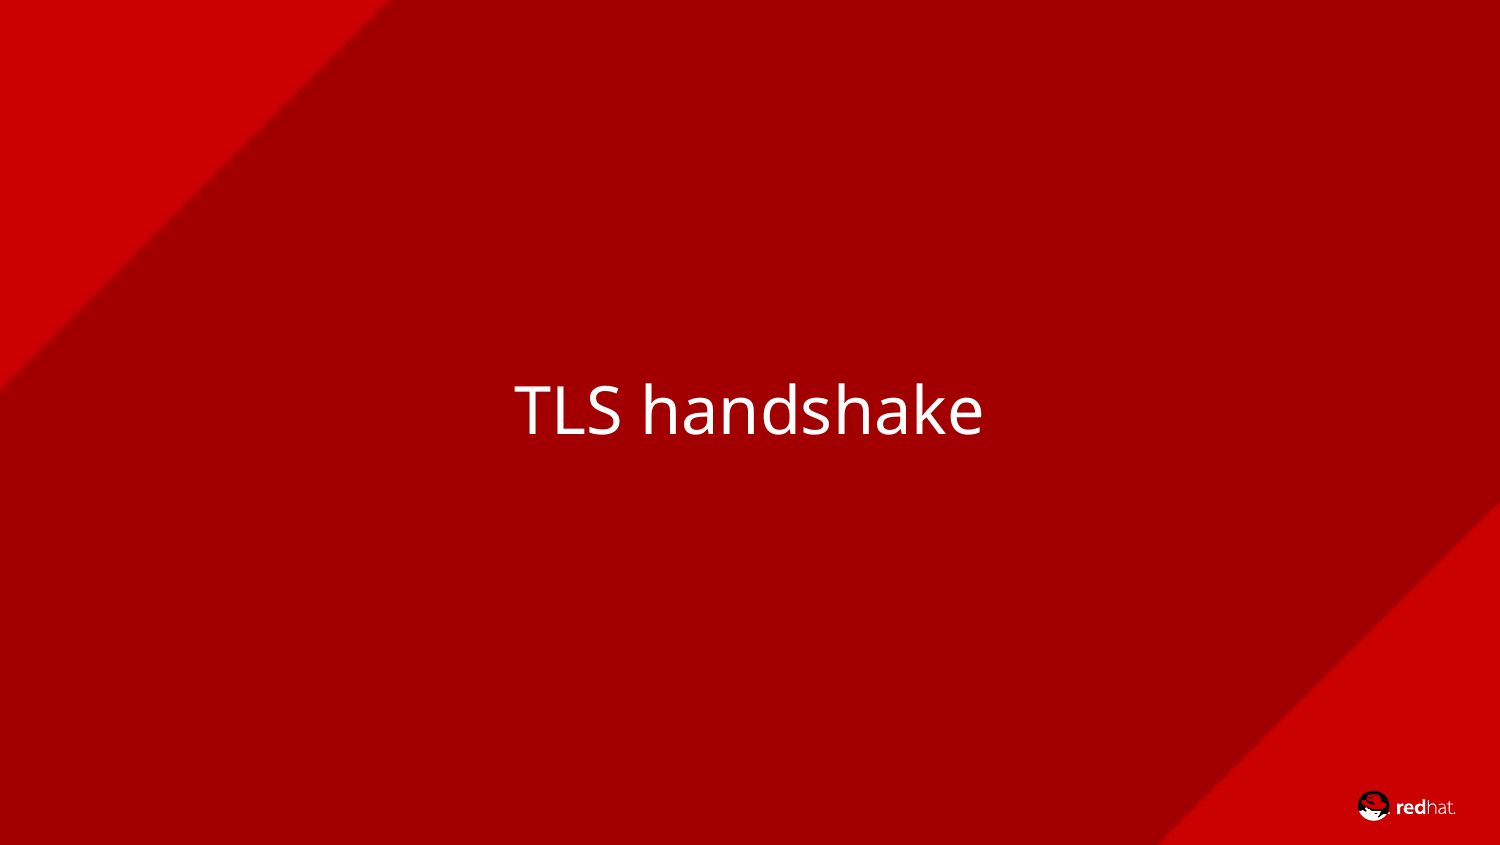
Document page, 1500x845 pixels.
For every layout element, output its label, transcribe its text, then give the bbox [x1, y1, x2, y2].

title TLS handshake [112, 330, 1388, 486]
picture [0, 0, 1500, 845]
